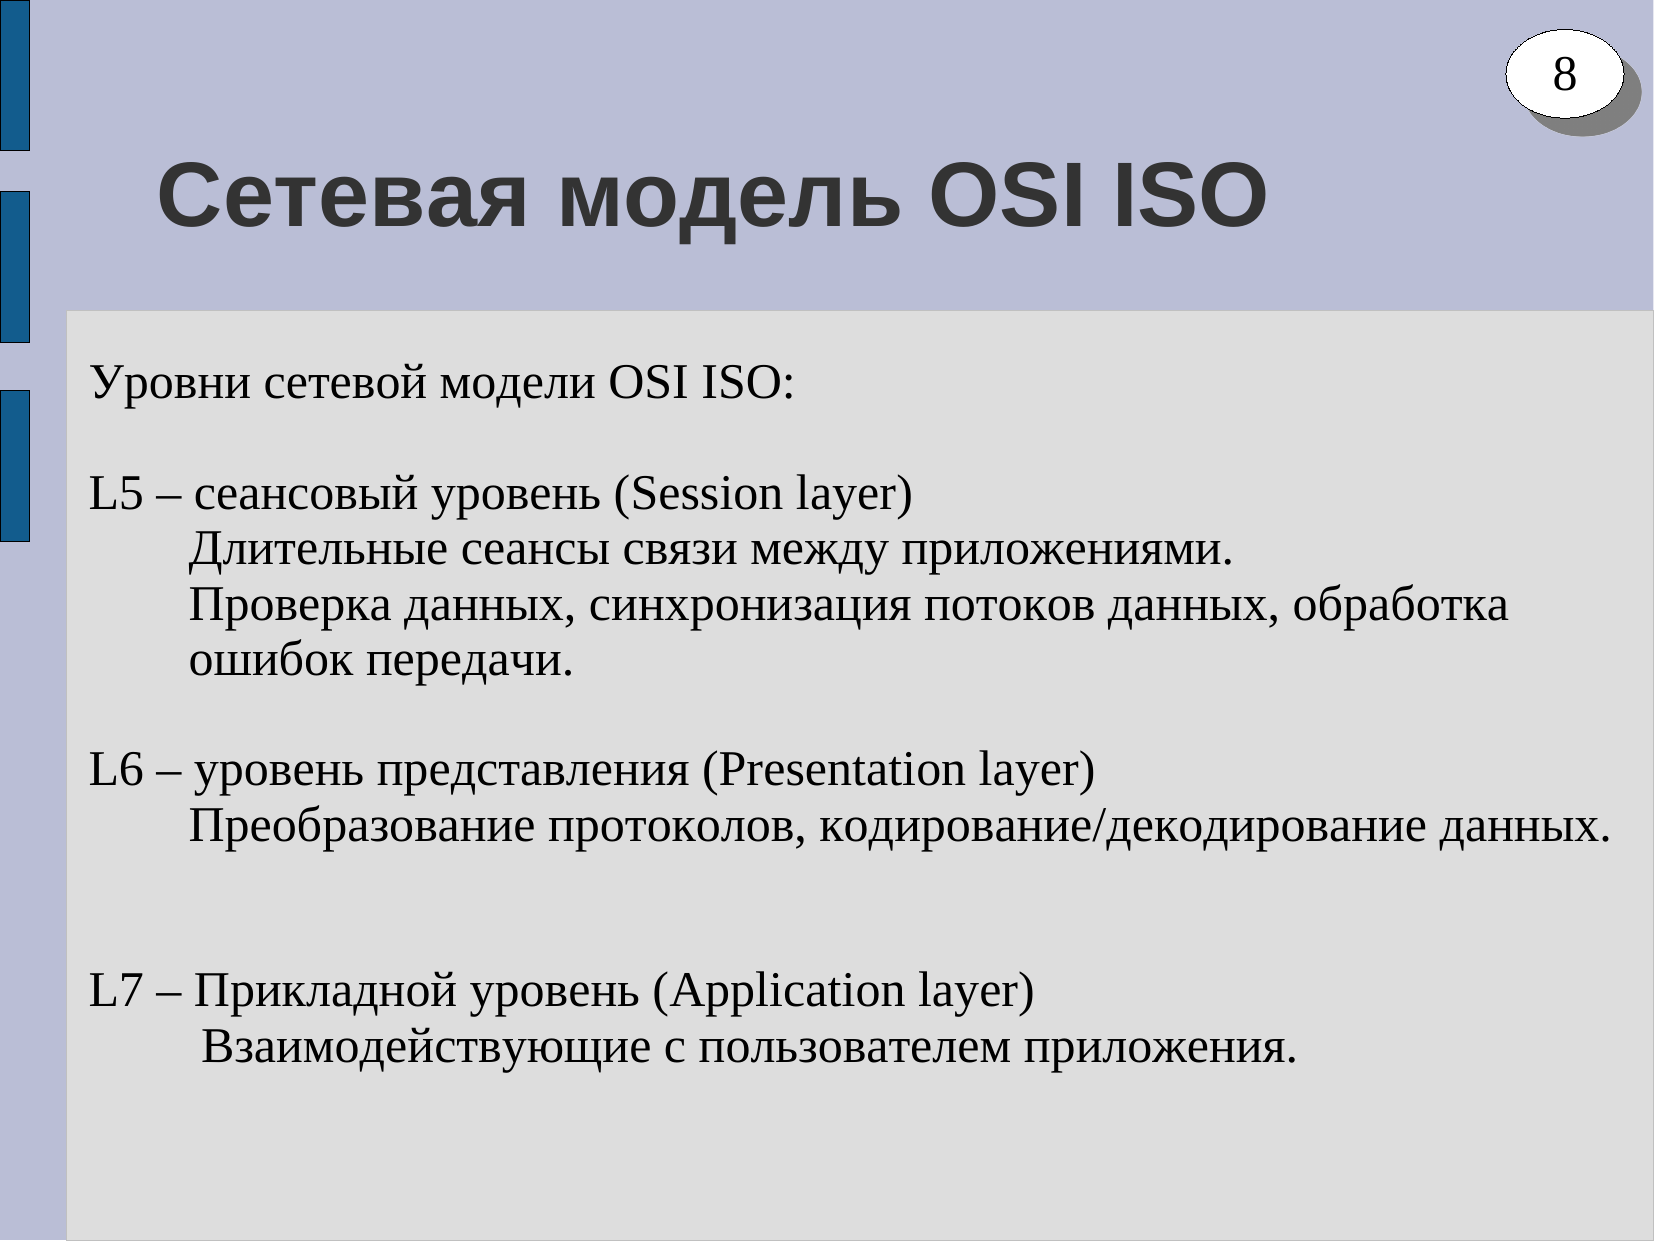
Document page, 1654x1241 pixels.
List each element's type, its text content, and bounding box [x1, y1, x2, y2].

text_box 8 [1505, 29, 1625, 119]
text_box Уровни сетевой модели OSI ISO: L5 – сеансовый уровень (Session layer) Длительные сеансы связи между приложениями. Проверка данных, синхронизация потоков данных, обработка ошибок передачи. L6 – уровень представления (Presentation layer) Преобразование протоколов, кодирование/декодирование данных. L7 – Прикладной уровень (Application layer) Взаимодействующие с пользователем приложения. [88, 354, 1625, 1182]
title Сетевая модель OSI ISO [121, 91, 1534, 299]
